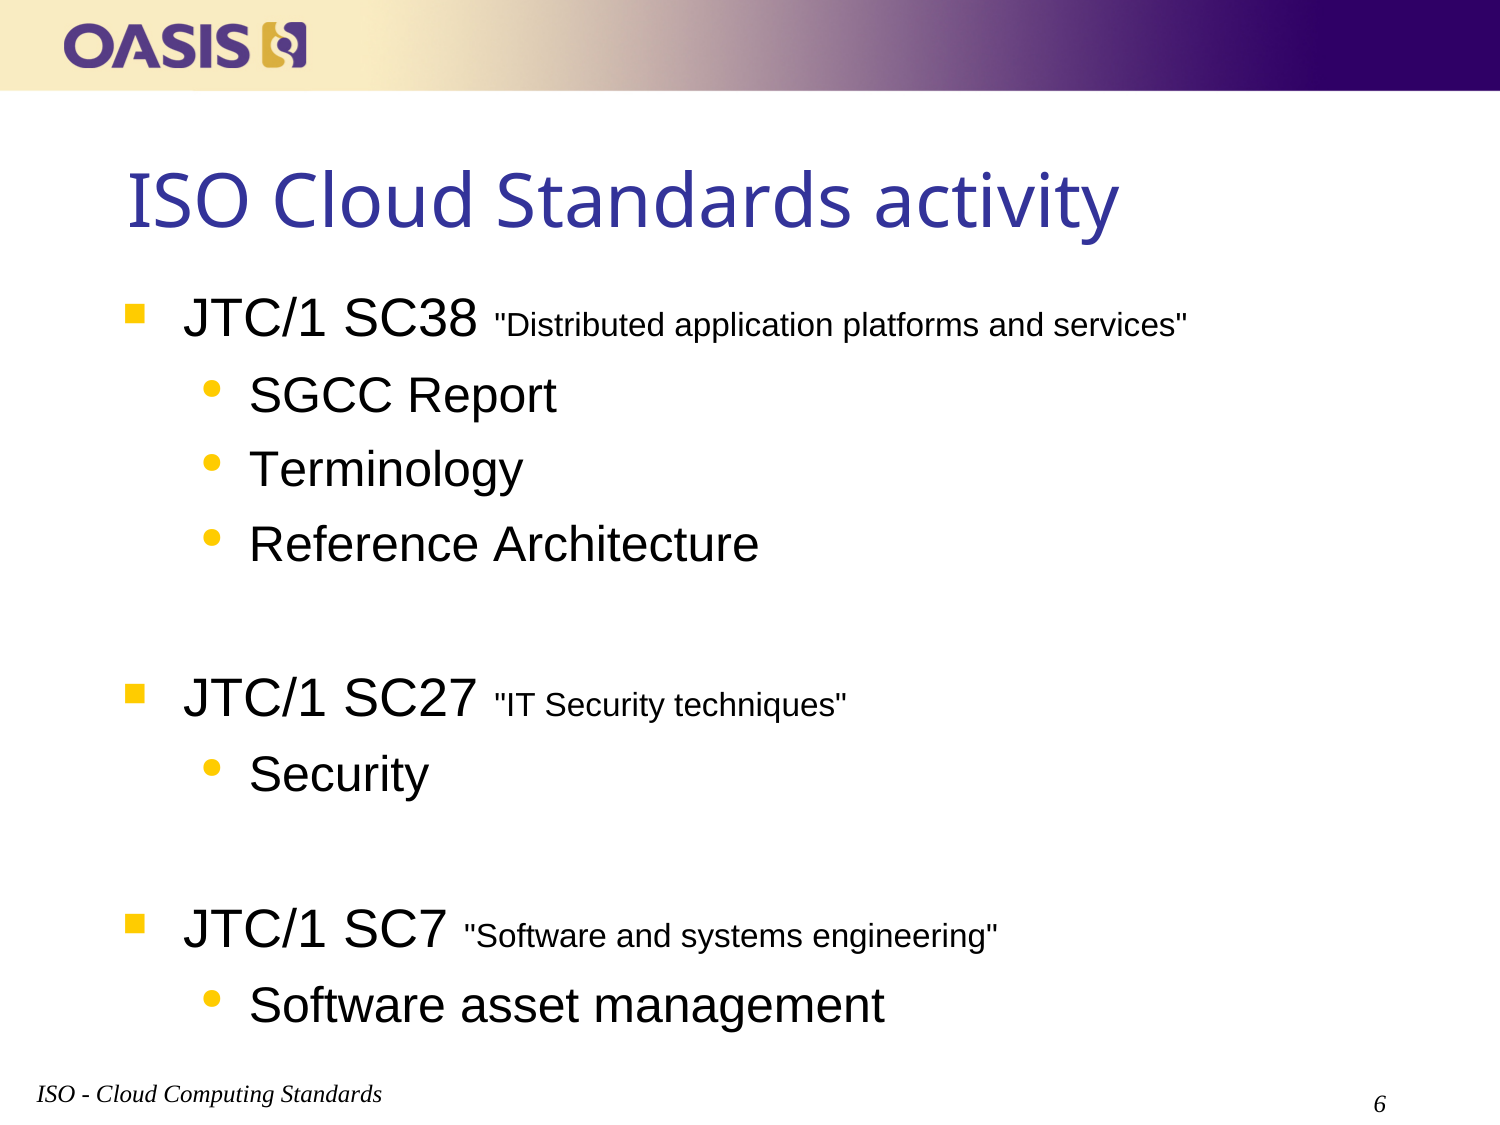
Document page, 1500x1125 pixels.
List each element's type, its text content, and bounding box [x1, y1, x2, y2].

picture [0, 0, 1500, 1125]
title ISO Cloud Standards activity [112, 90, 1263, 250]
list JTC/1 SC38 "Distributed application platforms and services" SGCC Report Terminology Reference Architecture JTC/1 SC27 "IT Security techniques" Security JTC/1 SC7 "Software and systems engineering" Software asset management [112, 275, 1288, 1047]
